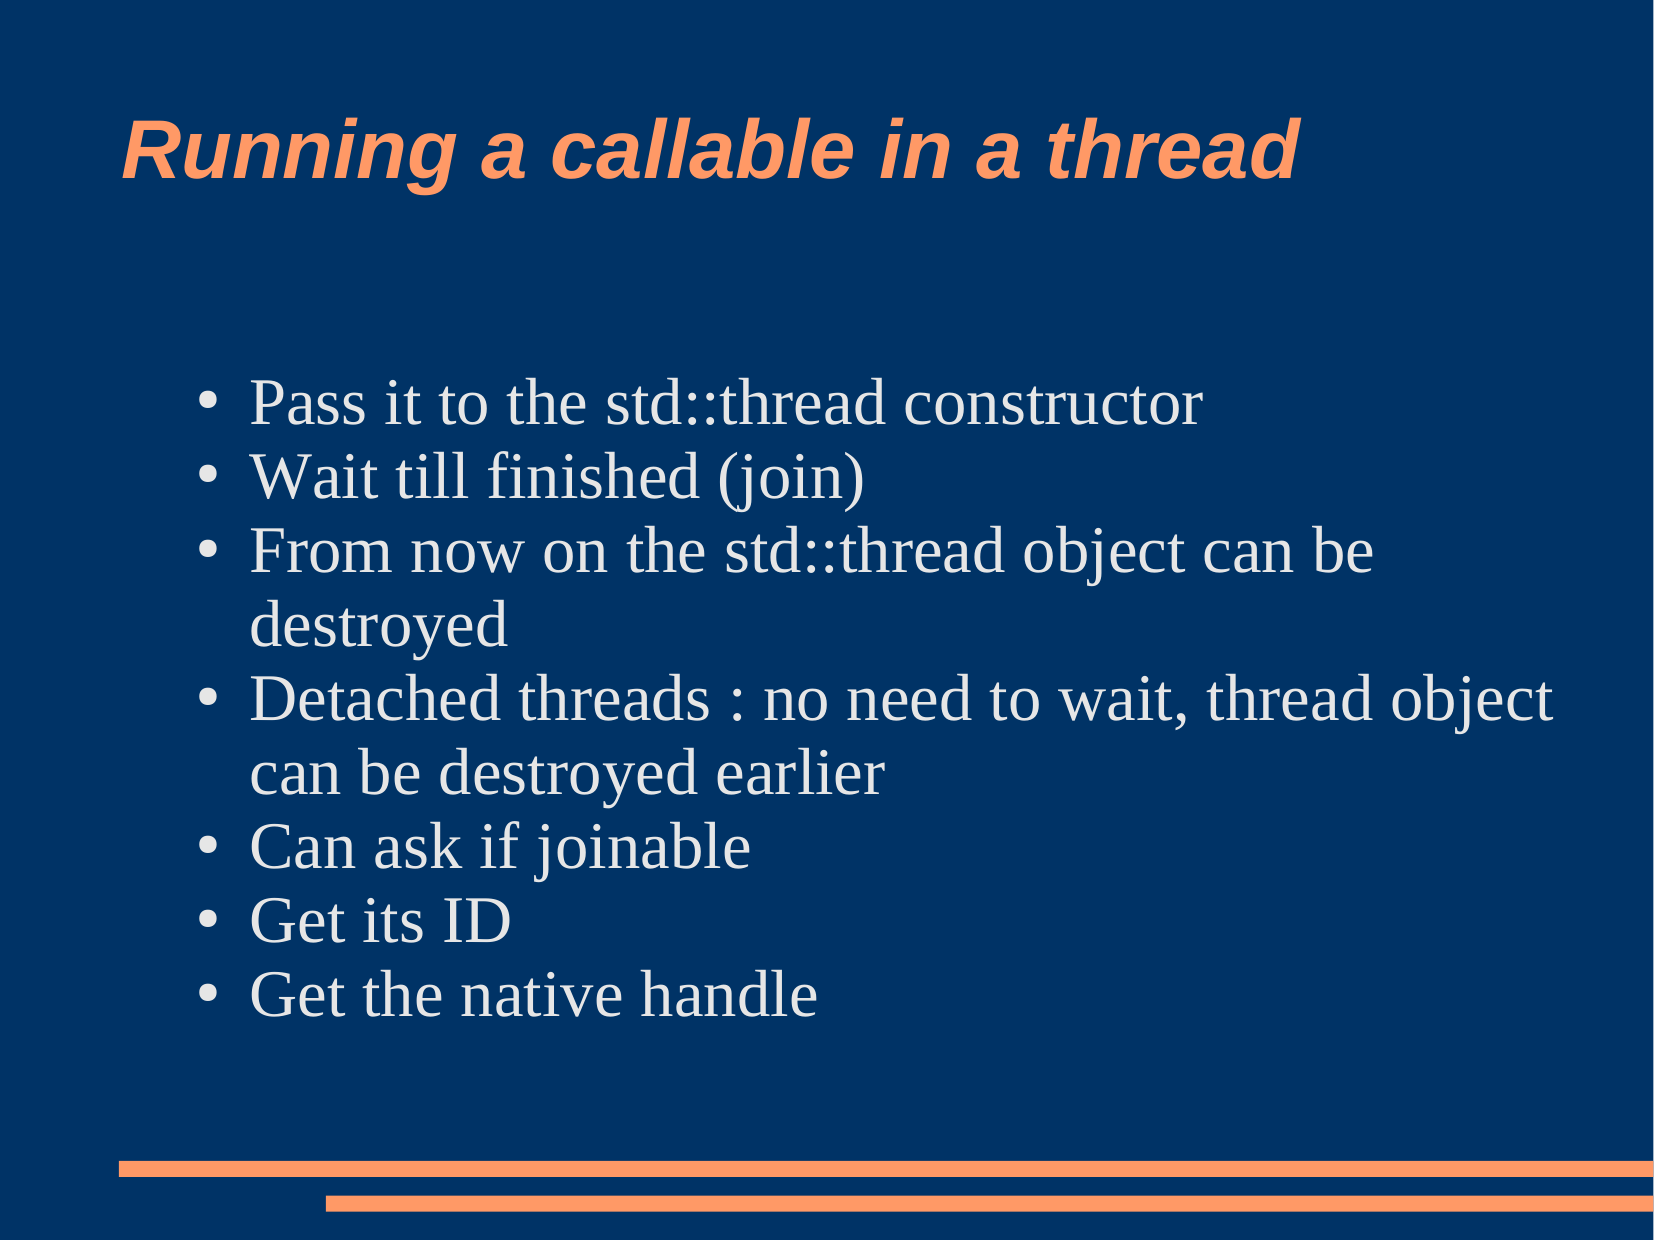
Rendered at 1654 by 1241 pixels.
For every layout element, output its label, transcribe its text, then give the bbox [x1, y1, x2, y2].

list Pass it to the std::thread constructor Wait till finished (join) From now on the std::thread object can be destroyed Detached threads : no need to wait, thread object can be destroyed earlier Can ask if joinable Get its ID Get the native handle [178, 364, 1570, 1147]
title Running a callable in a thread [121, 46, 1534, 254]
